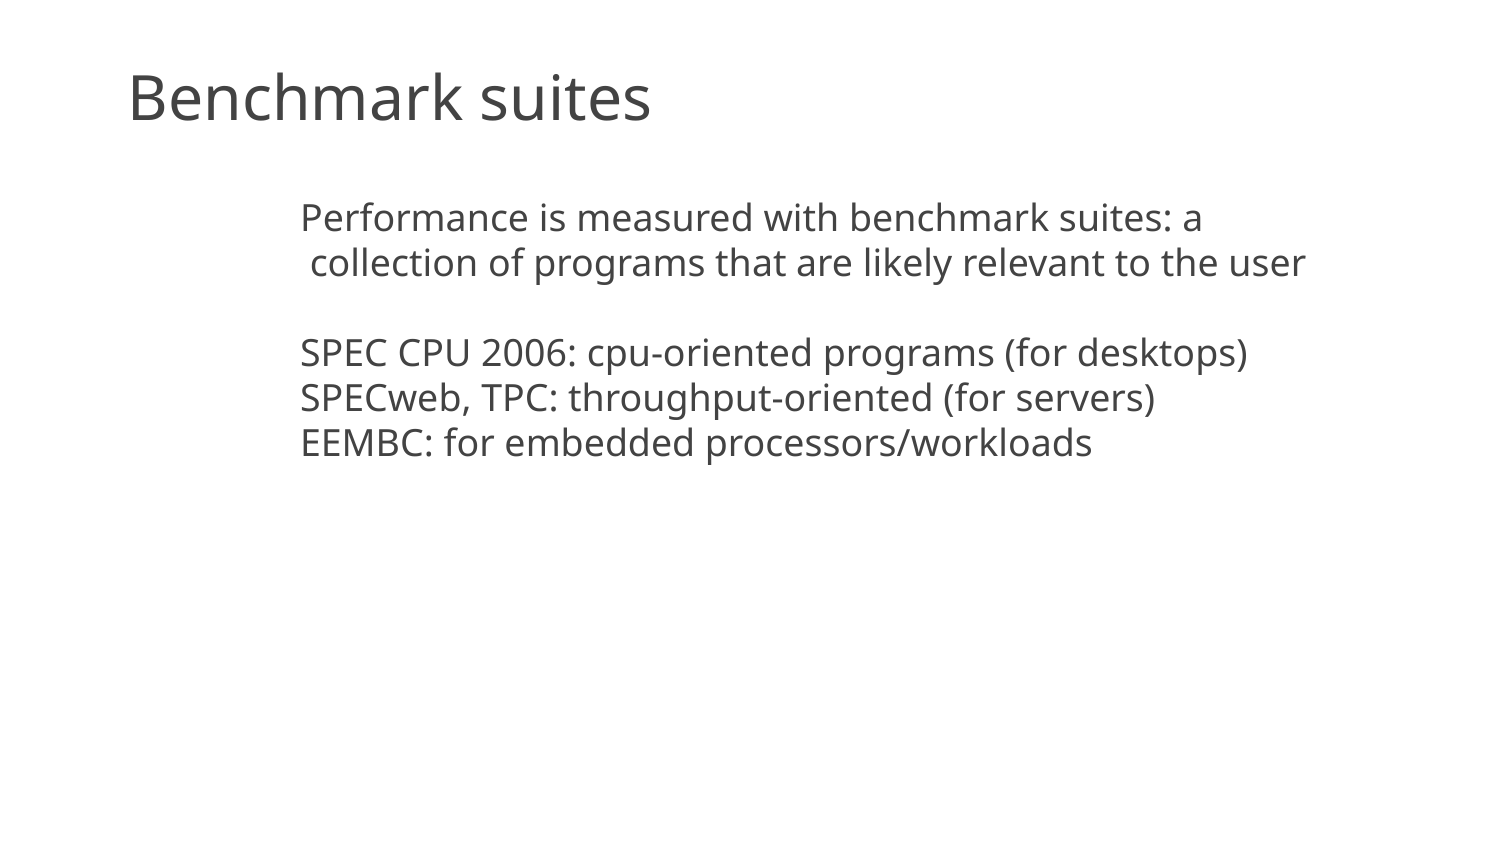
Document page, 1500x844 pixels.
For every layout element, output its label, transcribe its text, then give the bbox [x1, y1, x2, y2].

text_box Benchmark suites [14, 43, 767, 157]
text_box Performance is measured with benchmark suites: a collection of programs that are likely relevant to the user SPEC CPU 2006: cpu-oriented programs (for desktops) SPECweb, TPC: throughput-oriented (for servers) EEMBC: for embedded processors/workloads [200, 179, 1341, 842]
